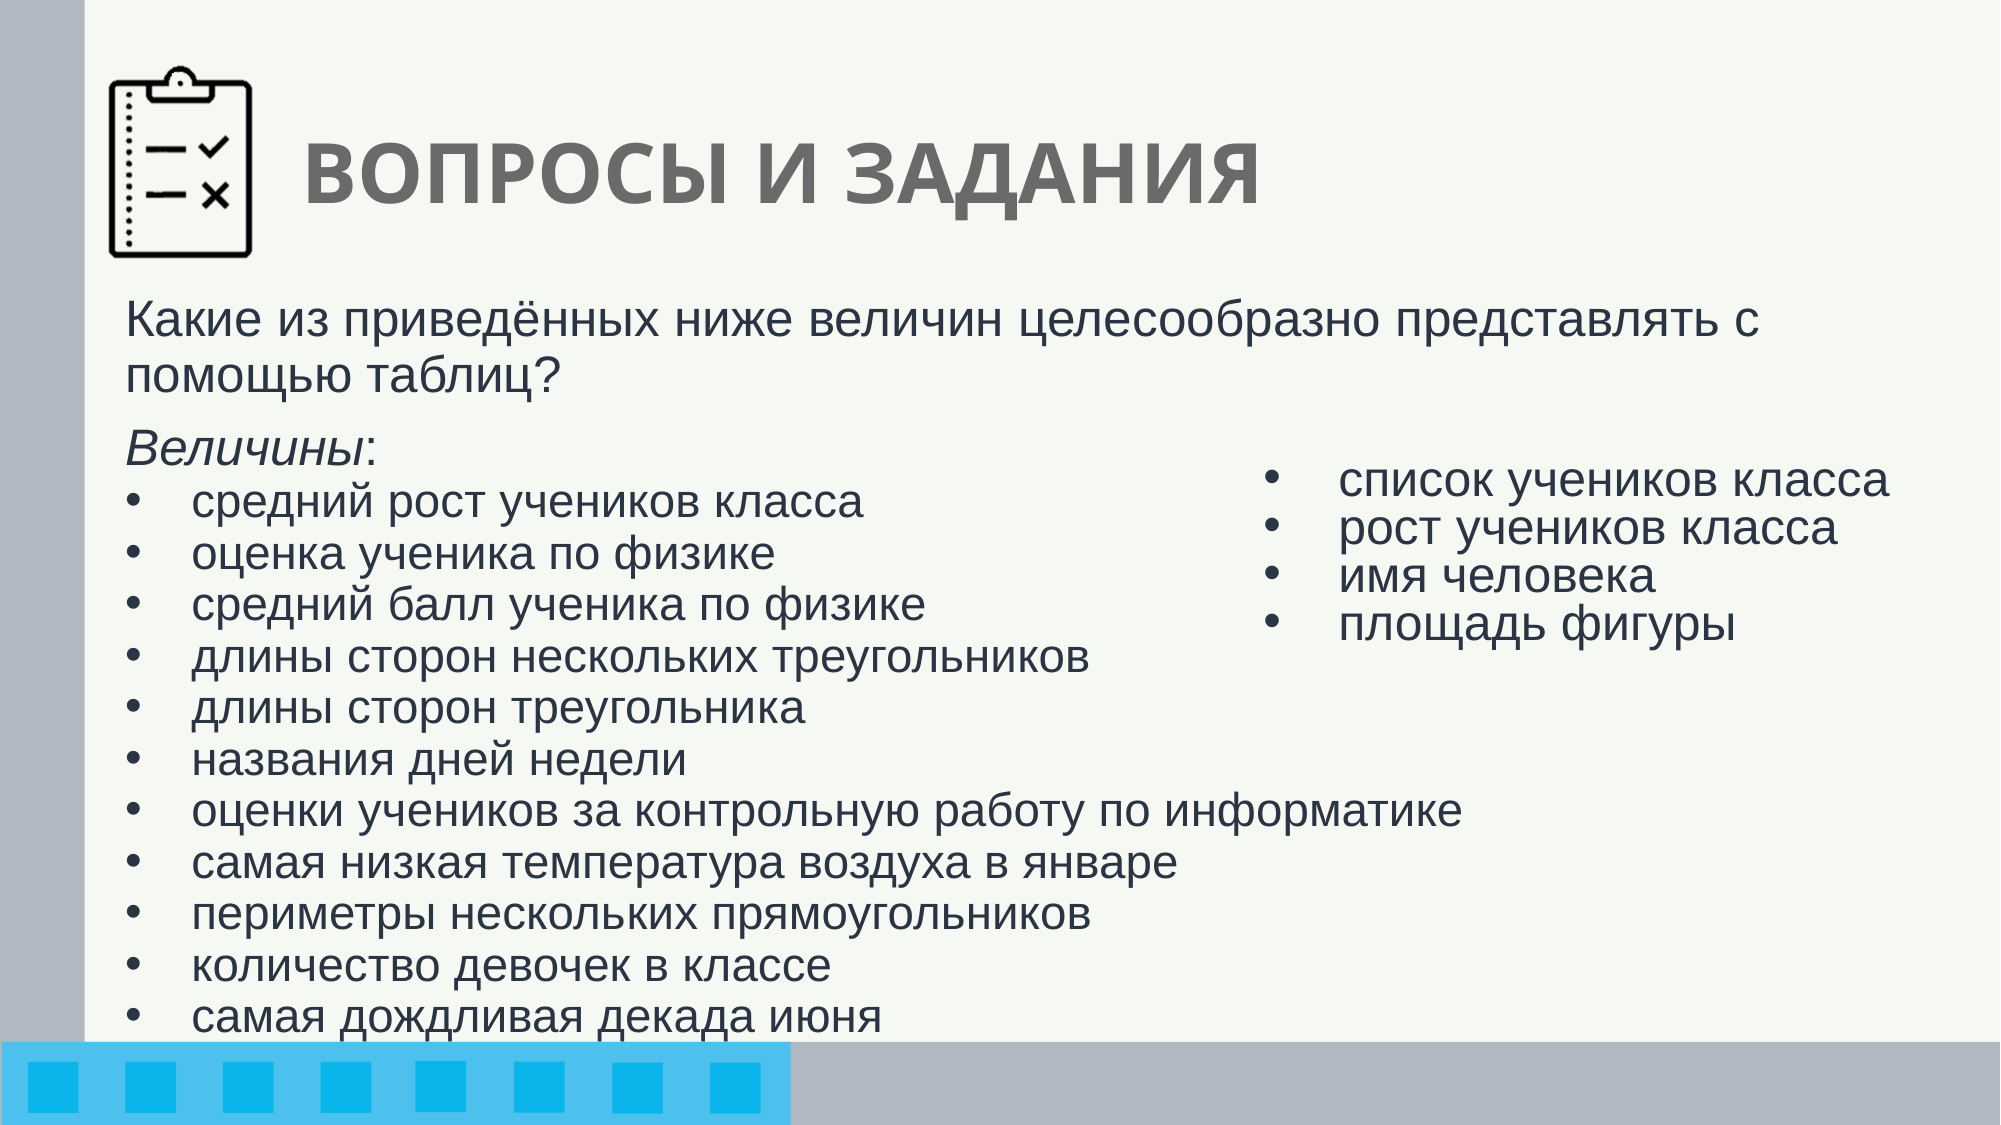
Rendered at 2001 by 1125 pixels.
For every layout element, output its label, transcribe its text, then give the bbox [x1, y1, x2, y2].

list Какие из приведённых ниже величин целесообразно представлять с помощью таблиц? Величины: средний рост учеников класса оценка ученика по физике средний балл ученика по физике длины сторон нескольких треугольников длины сторон треугольни­ка названия дней недели оценки учеников за контрольную работу по информатике самая низкая температура воздуха в январе периметры несколь­ких прямоугольников количество девочек в классе самая дождливая дека­да июня [110, 285, 1892, 1058]
title ВОПРОСЫ И ЗАДАНИЯ [285, 67, 1892, 285]
text_box список учеников класса рост учеников класса имя человека площадь фигуры [1248, 451, 1965, 721]
picture [85, 54, 286, 286]
